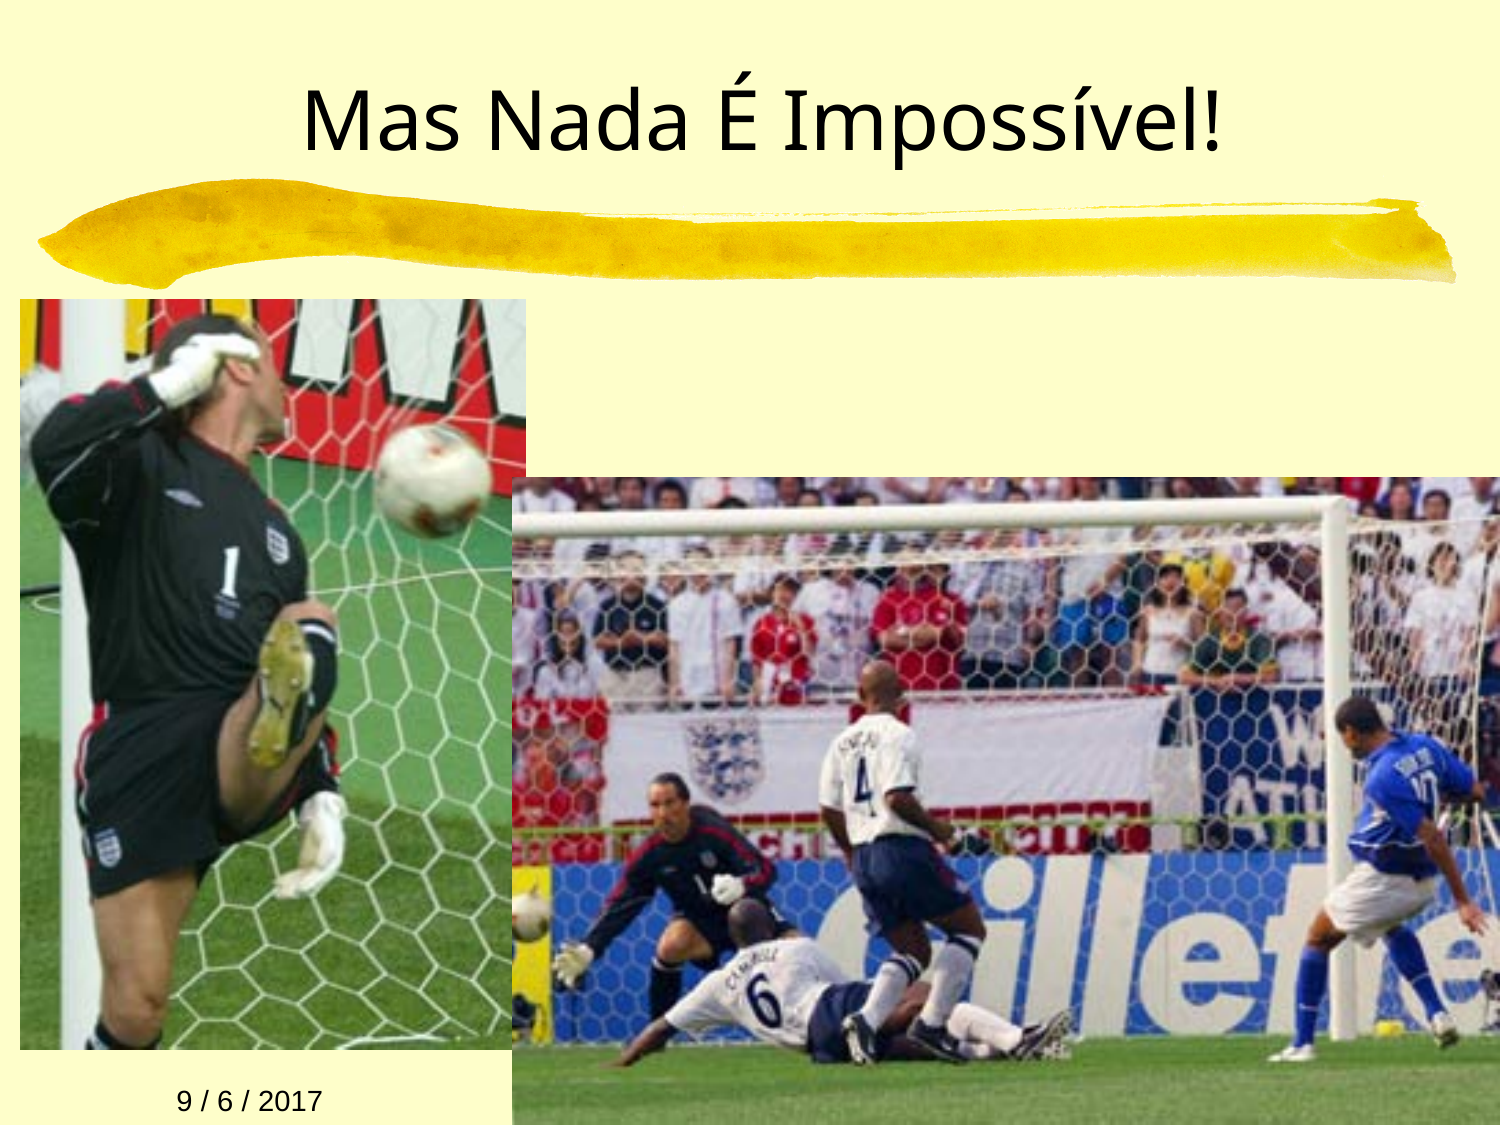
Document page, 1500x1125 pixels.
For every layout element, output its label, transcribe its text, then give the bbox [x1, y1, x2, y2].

title Mas Nada É Impossível! [125, 37, 1401, 175]
picture [20, 299, 1500, 1125]
picture [24, 174, 1463, 297]
